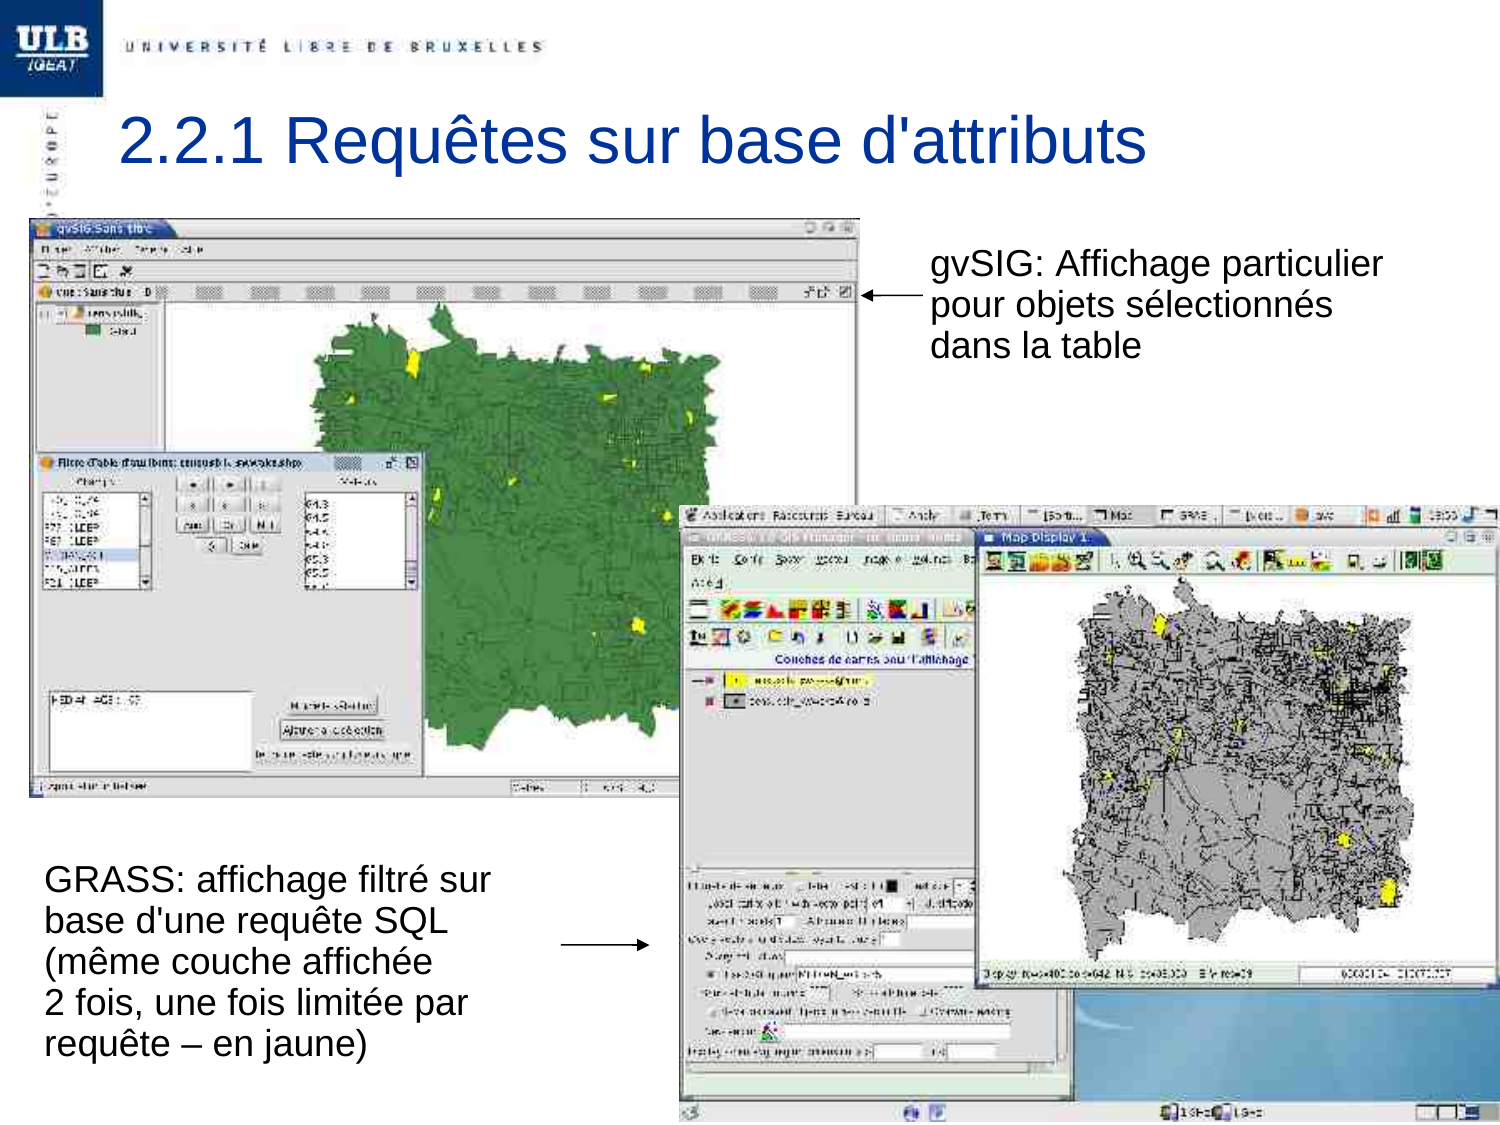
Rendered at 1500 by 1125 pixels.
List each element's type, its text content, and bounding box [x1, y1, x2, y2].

picture [0, 0, 1500, 1125]
text_box GRASS: affichage filtré sur base d'une requête SQL (même couche affichée 2 fois, une fois limitée par requête – en jaune)‏ [29, 852, 557, 1073]
text_box 2.2.1 Requêtes sur base d'attributs [118, 21, 1426, 257]
text_box gvSIG: Affichage particulier pour objets sélectionnés dans la table [915, 236, 1460, 376]
